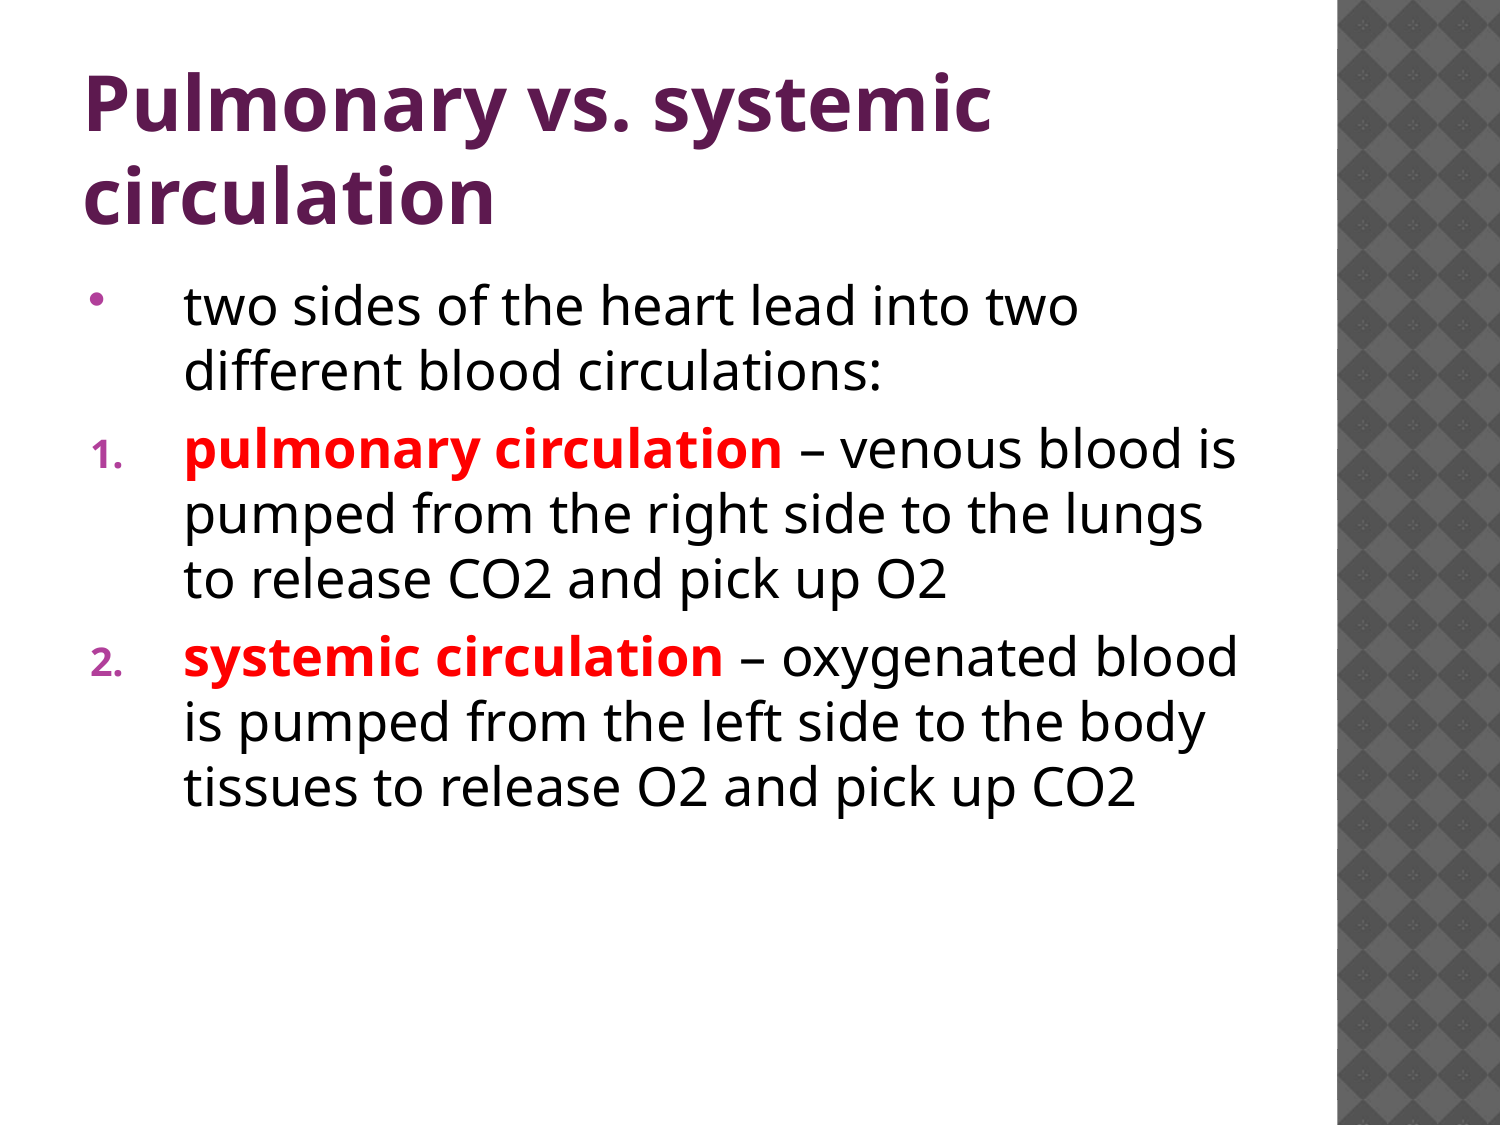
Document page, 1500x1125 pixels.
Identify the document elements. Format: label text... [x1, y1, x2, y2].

list two sides of the heart lead into two different blood circulations: pulmonary circulation – venous blood is pumped from the right side to the lungs to release CO2 and pick up O2 systemic circulation – oxygenated blood is pumped from the left side to the body tissues to release O2 and pick up CO2 [75, 264, 1263, 1060]
picture [1337, 0, 1500, 1125]
title Pulmonary vs. systemic circulation [75, 52, 1263, 240]
